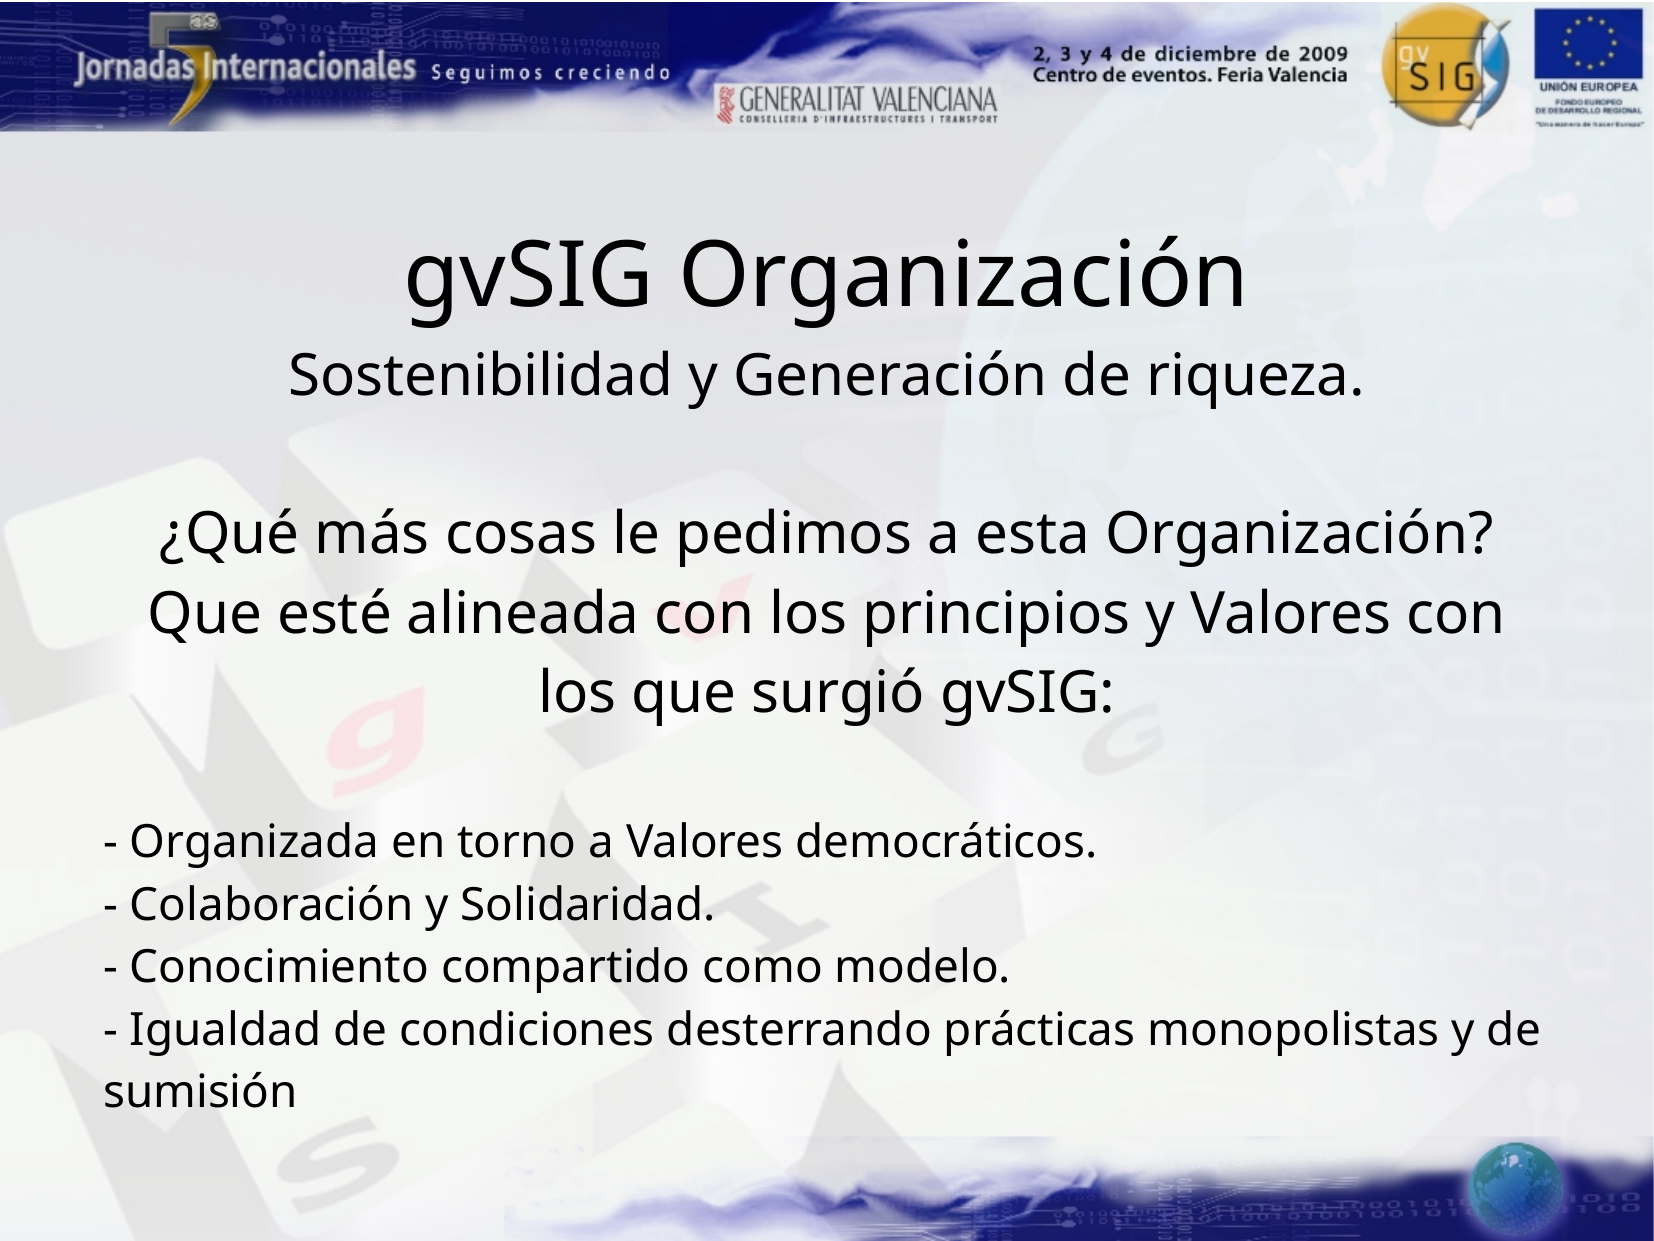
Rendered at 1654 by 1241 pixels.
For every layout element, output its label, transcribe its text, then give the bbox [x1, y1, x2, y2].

picture [0, 2, 1654, 1241]
text_box gvSIG Organización Sostenibilidad y Generación de riqueza. ¿Qué más cosas le pedimos a esta Organización? Que esté alineada con los principios y Valores con los que surgió gvSIG: - Organizada en torno a Valores democráticos. - Colaboración y Solidaridad. - Conocimiento compartido como modelo. - Igualdad de condiciones desterrando prácticas monopolistas y de sumisión [88, 200, 1565, 1039]
